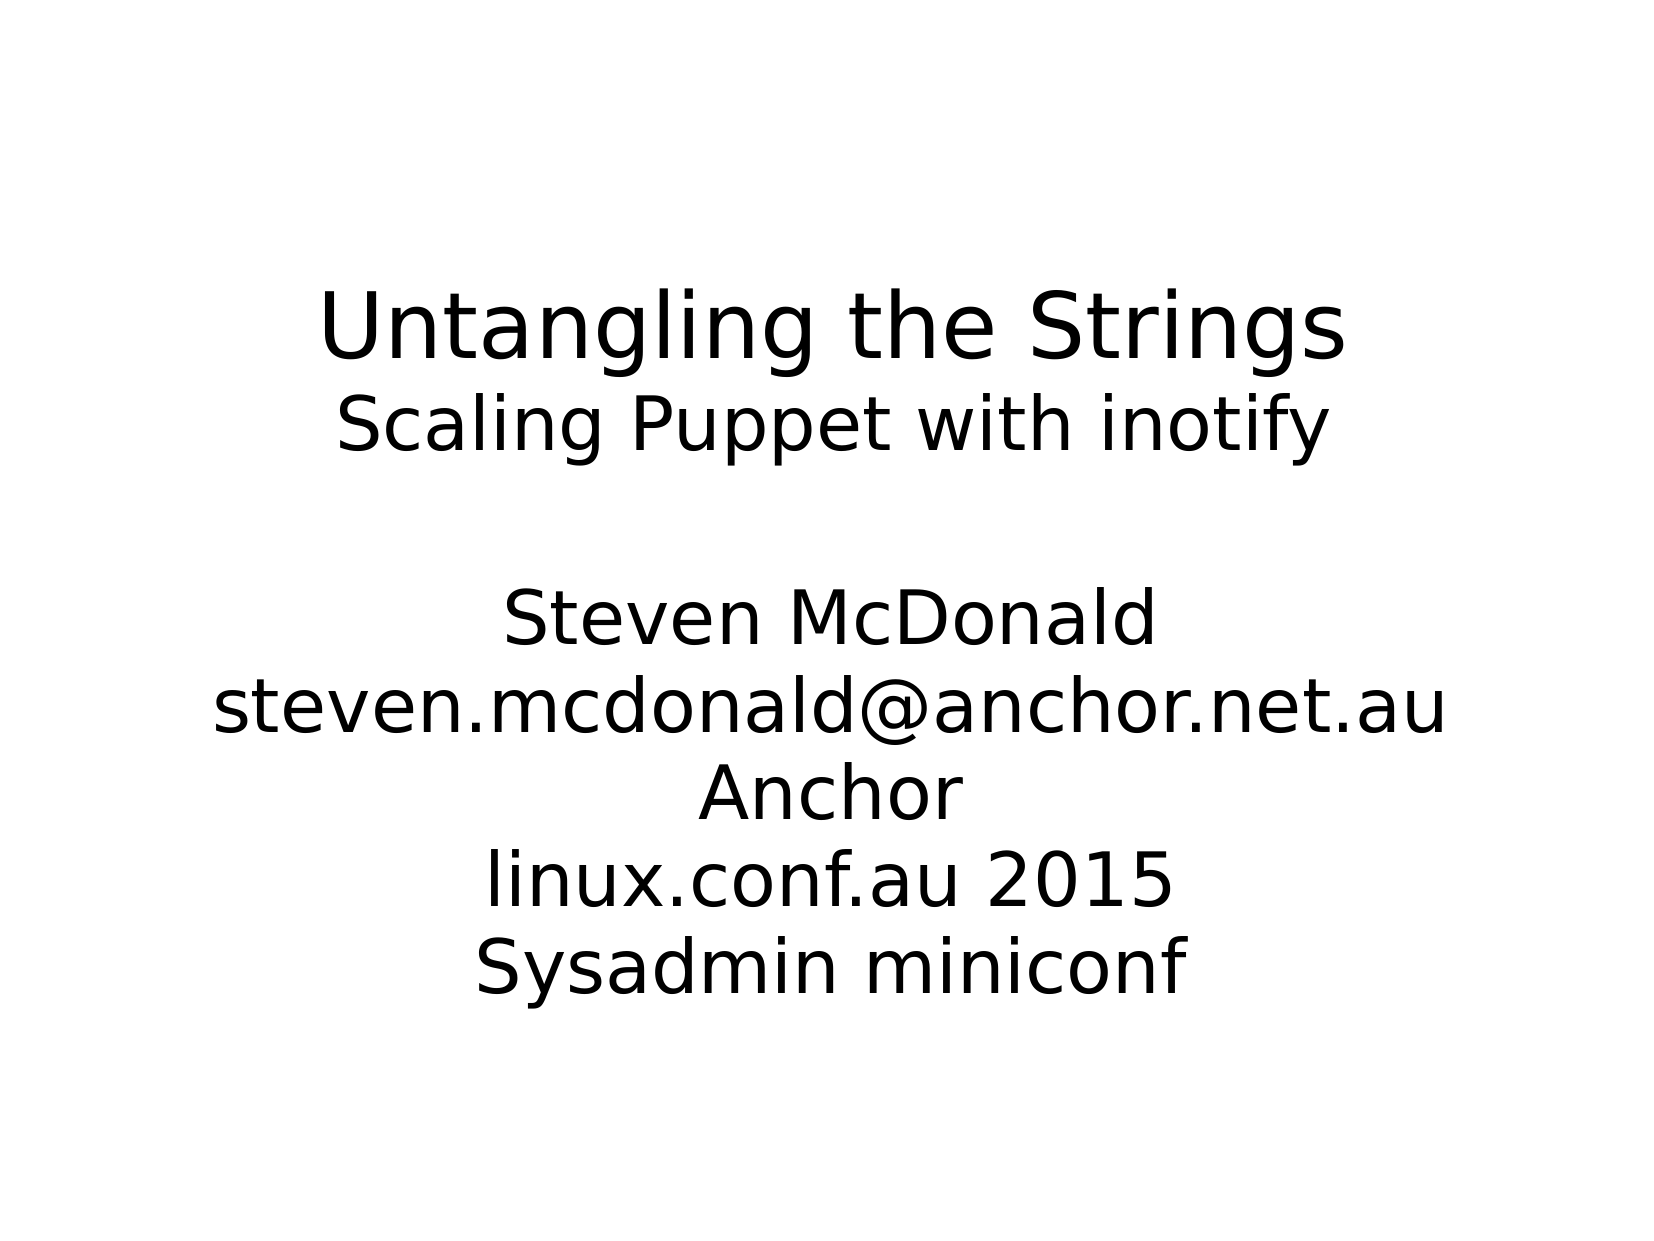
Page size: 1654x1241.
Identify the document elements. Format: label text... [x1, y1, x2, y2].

title Untangling the Strings Scaling Puppet with inotify [90, 267, 1579, 475]
title Steven McDonald steven.mcdonald@anchor.net.au Anchor linux.conf.au 2015 Sysadmin miniconf [86, 575, 1576, 1012]
